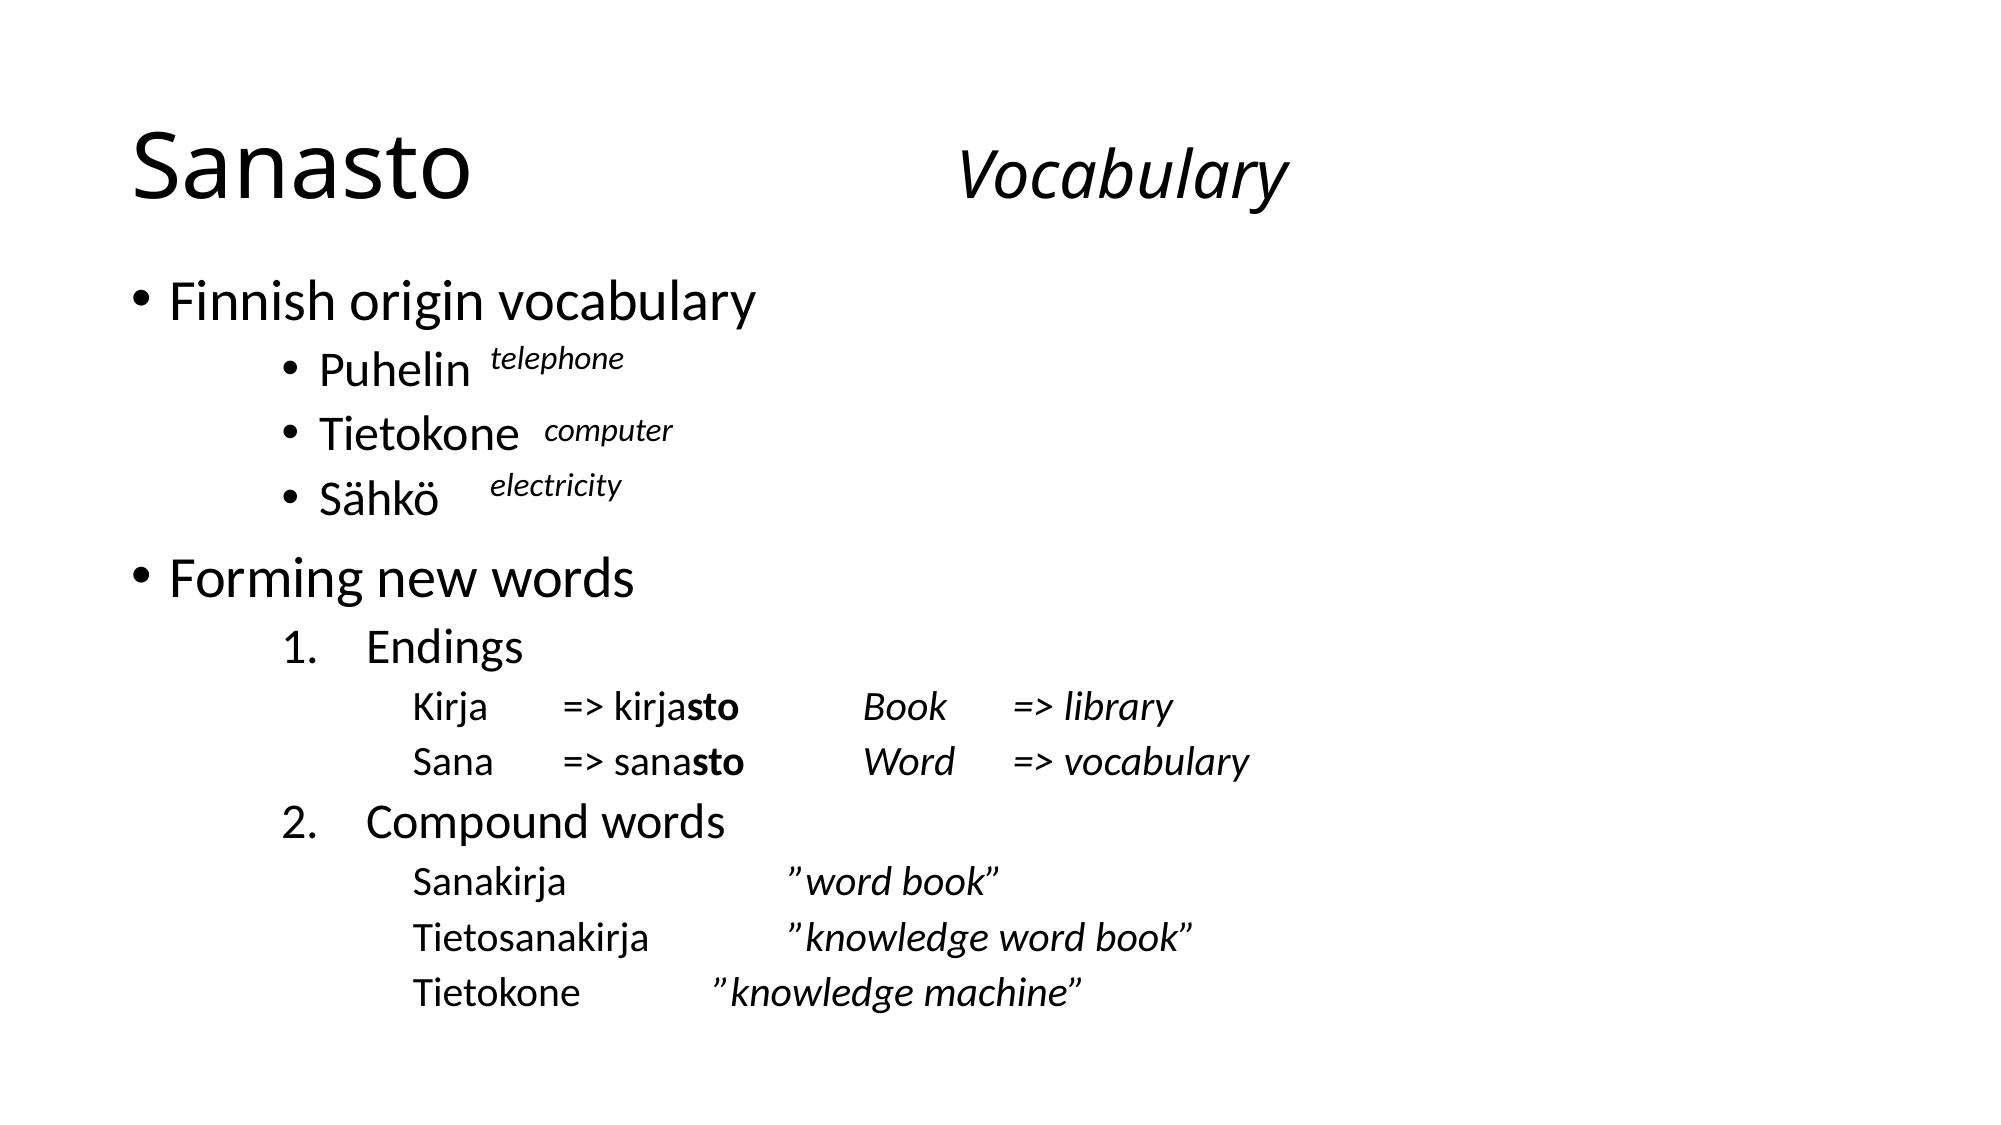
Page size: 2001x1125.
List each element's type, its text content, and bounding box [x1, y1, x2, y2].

text_box electricity [475, 464, 700, 520]
title Sanasto Vocabulary [116, 59, 1863, 278]
list Finnish origin vocabulary Puhelin Tietokone Sähkö Forming new words Endings Kirja => kirjasto Book => library Sana => sanasto Word => vocabulary Compound words Sanakirja ”word book” Tietosanakirja ”knowledge word book” Tietokone ”knowledge machine” [116, 262, 1676, 1106]
text_box computer [484, 408, 709, 465]
text_box telephone [475, 337, 700, 394]
